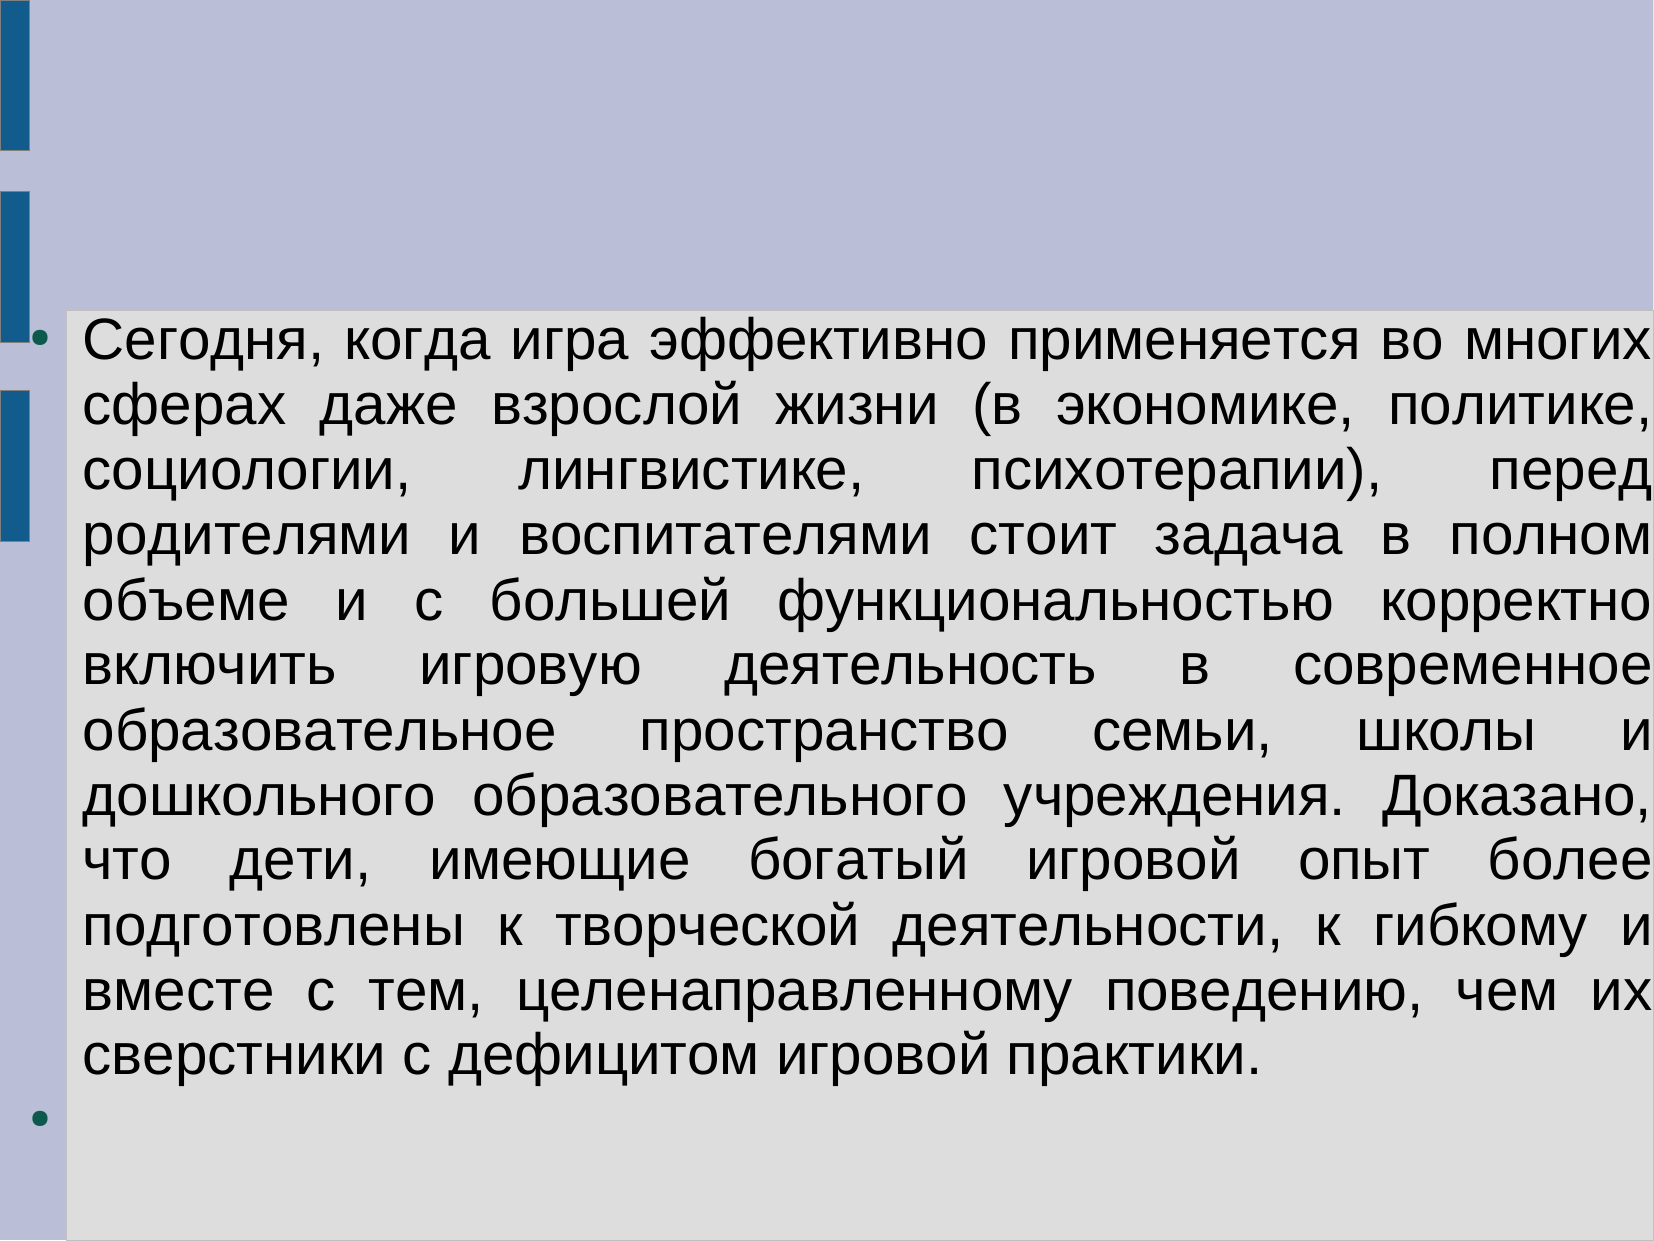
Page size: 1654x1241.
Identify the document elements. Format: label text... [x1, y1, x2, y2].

list Сегодня, когда игра эффективно применяется во многих сферах даже взрослой жизни (в экономике, политике, социологии, лингвистике, психотерапии), перед родителями и воспитателями стоит задача в полном объеме и с большей функциональностью корректно включить игровую деятельность в современное образовательное пространство семьи, школы и дошкольного образовательного учреждения. Доказано, что дети, имеющие богатый игровой опыт более подготовлены к творческой деятельности, к гибкому и вместе с тем, целенаправленному поведению, чем их сверстники с дефицитом игровой практики. [11, 307, 1654, 1241]
